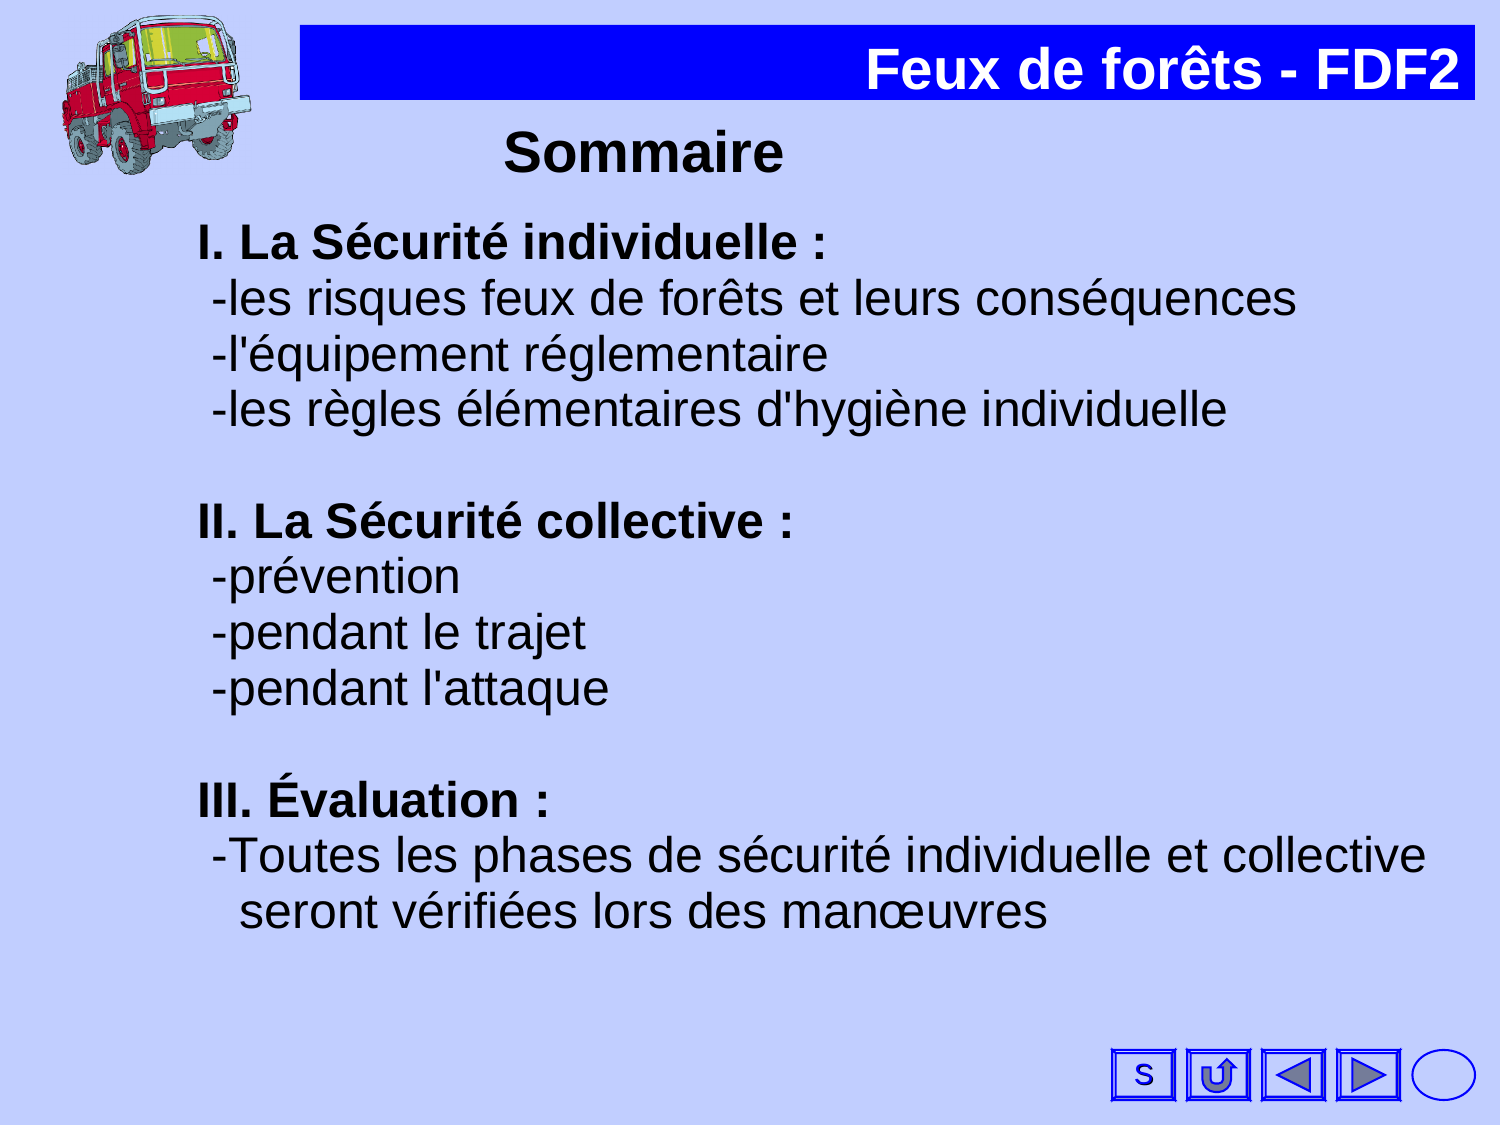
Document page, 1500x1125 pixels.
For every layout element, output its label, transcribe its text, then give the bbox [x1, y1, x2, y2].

text_box [1412, 1049, 1476, 1101]
text_box I. La Sécurité individuelle : -les risques feux de forêts et leurs conséquences -l'équipement réglementaire -les règles élémentaires d'hygiène individuelle II. La Sécurité collective : -prévention -pendant le trajet -pendant l'attaque III. Évaluation : -Toutes les phases de sécurité individuelle et collective seront vérifiées lors des manœuvres [183, 206, 1500, 947]
text_box Feux de forêts - FDF2 [295, 29, 1477, 111]
text_box Sommaire [488, 112, 801, 193]
